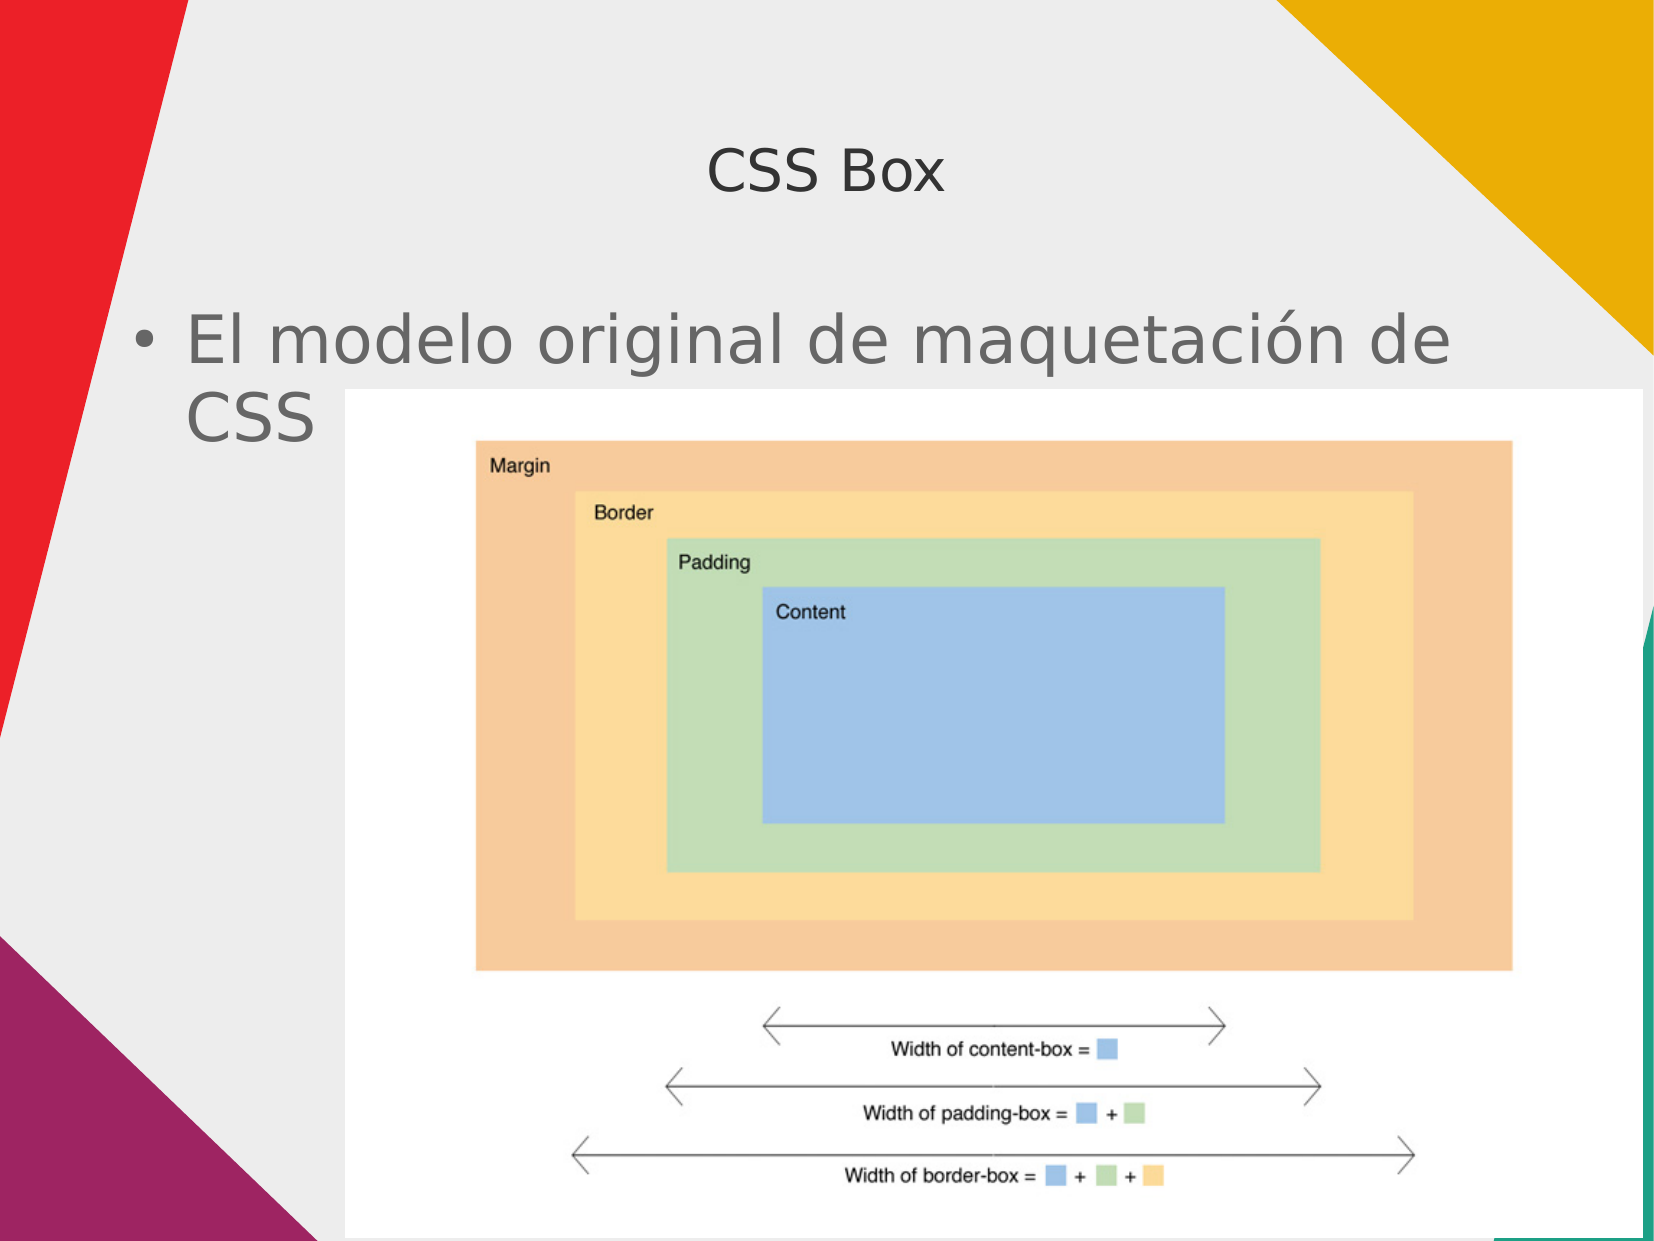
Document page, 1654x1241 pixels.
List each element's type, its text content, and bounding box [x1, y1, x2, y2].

list El modelo original de maquetación de CSS [114, 302, 1539, 1033]
picture [345, 389, 1643, 1238]
title CSS Box [114, 73, 1539, 271]
